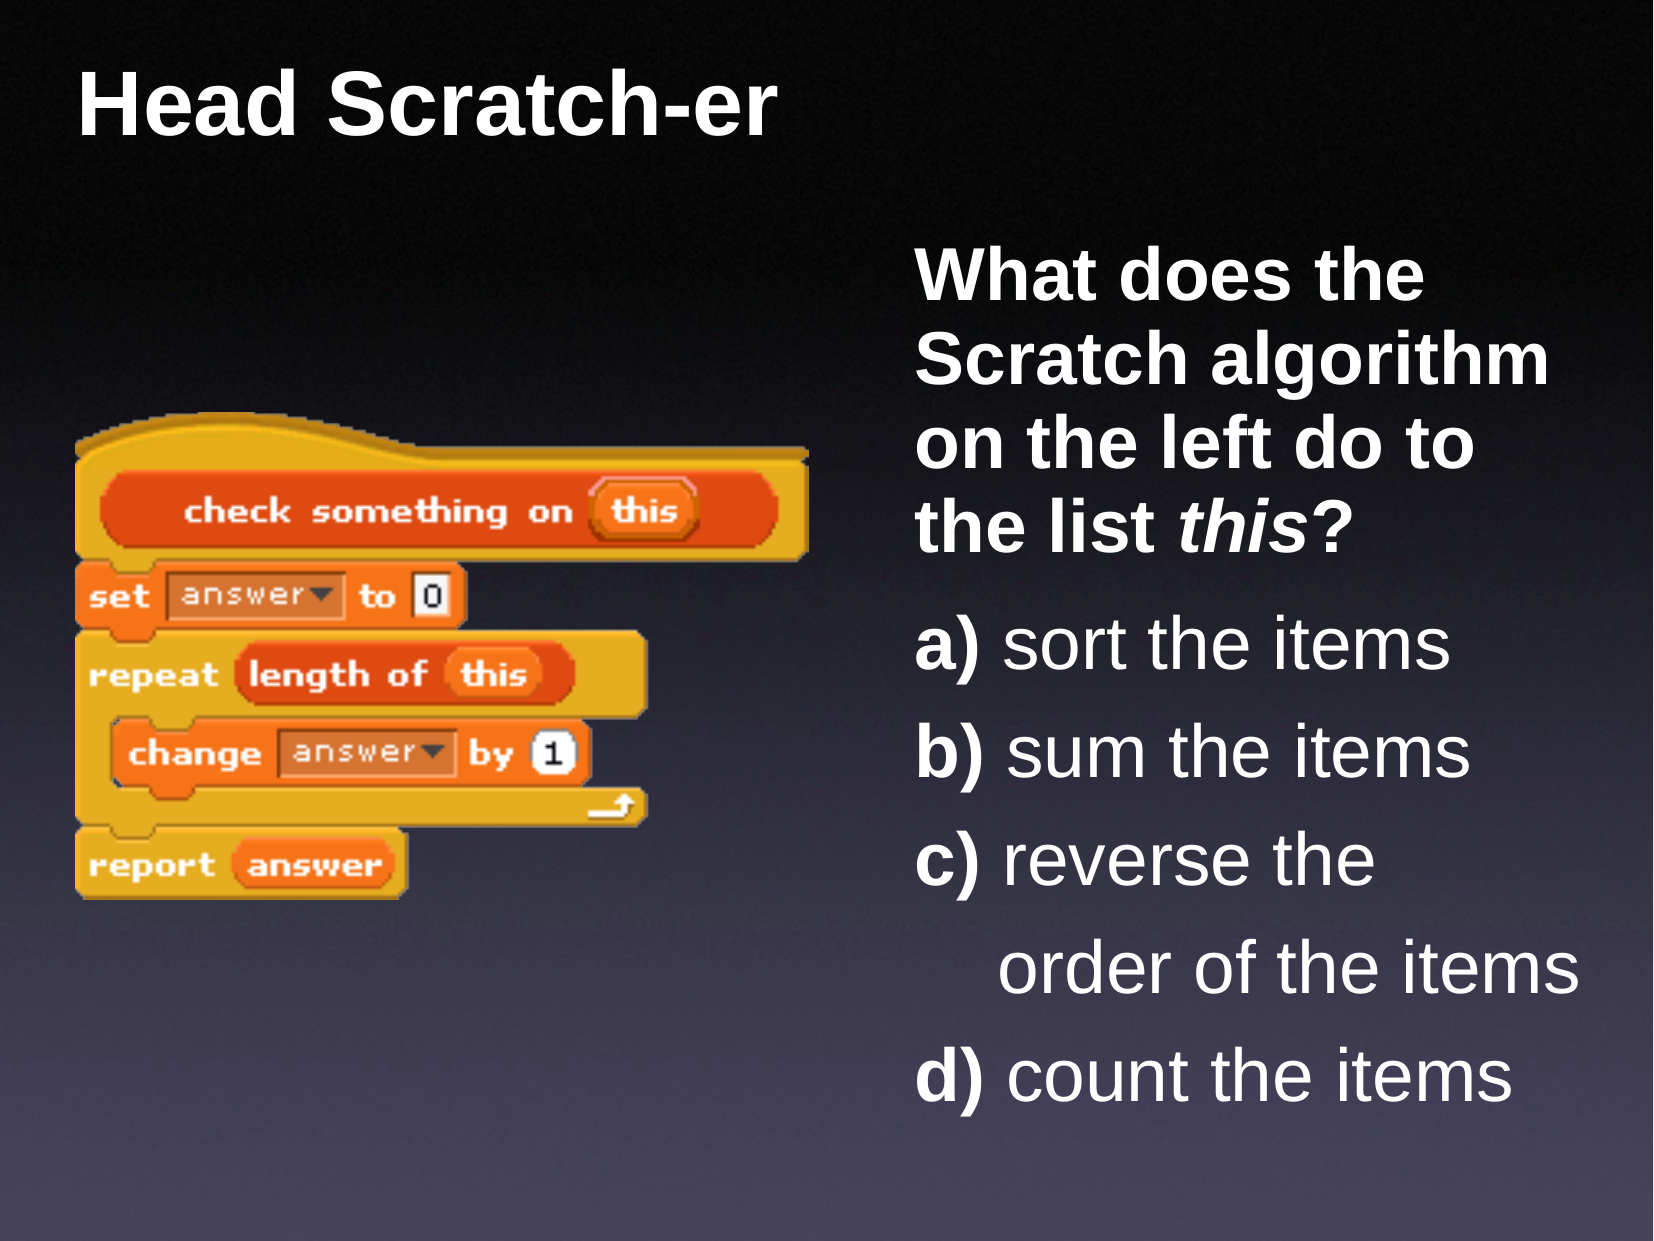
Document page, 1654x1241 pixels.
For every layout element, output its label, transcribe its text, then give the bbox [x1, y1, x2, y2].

text_box a) sort the items b) sum the items c) reverse the order of the items d) count the items [900, 576, 1612, 1126]
title Head Scratch-er [76, 0, 1565, 208]
picture [0, 0, 1654, 1241]
text_box What does the Scratch algorithm on the left do to the list this? [900, 225, 1613, 576]
